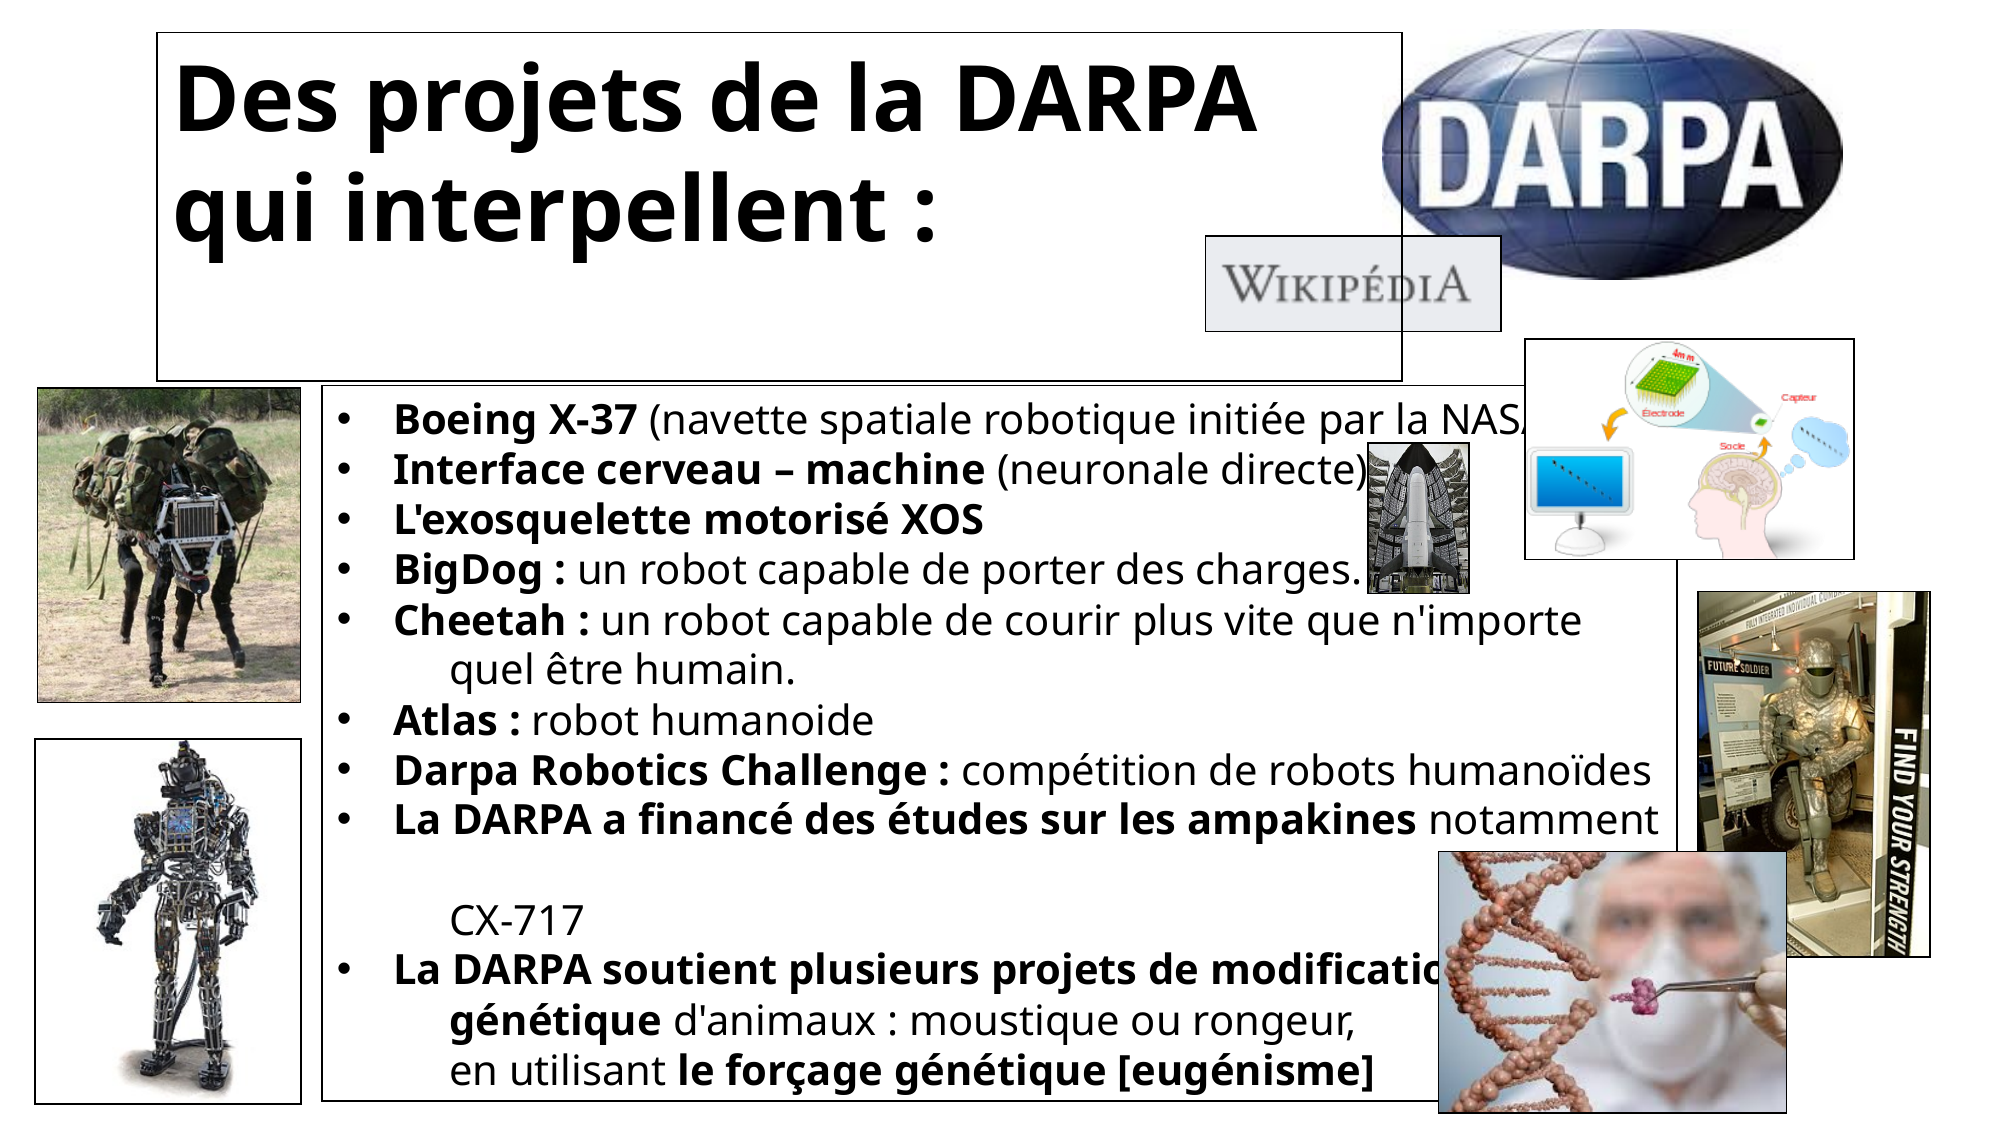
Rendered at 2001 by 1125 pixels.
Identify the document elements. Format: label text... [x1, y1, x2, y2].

picture [1403, 236, 1501, 331]
picture [1698, 592, 1930, 957]
picture [1382, 29, 1843, 280]
picture [1368, 443, 1469, 593]
picture [35, 739, 301, 1104]
picture [1525, 339, 1854, 559]
text_box Des projets de la DARPA qui interpellent : [157, 32, 1403, 382]
picture [38, 388, 300, 702]
text_box Boeing X-37 (navette spatiale robotique initiée par la NASA) Interface cerveau – machine (neuronale directe) L'exosquelette motorisé XOS BigDog : un robot capable de porter des charges. Cheetah : un robot capable de courir plus vite que n'importe quel être humain. Atlas : robot humanoide Darpa Robotics Challenge : compétition de robots humanoïdes La DARPA a financé des études sur les ampakines notamment CX-717 La DARPA soutient plusieurs projets de modification génétique d'animaux : moustique ou rongeur, en utilisant le forçage génétique [eugénisme] [321, 385, 1678, 1058]
picture [1439, 852, 1786, 1113]
